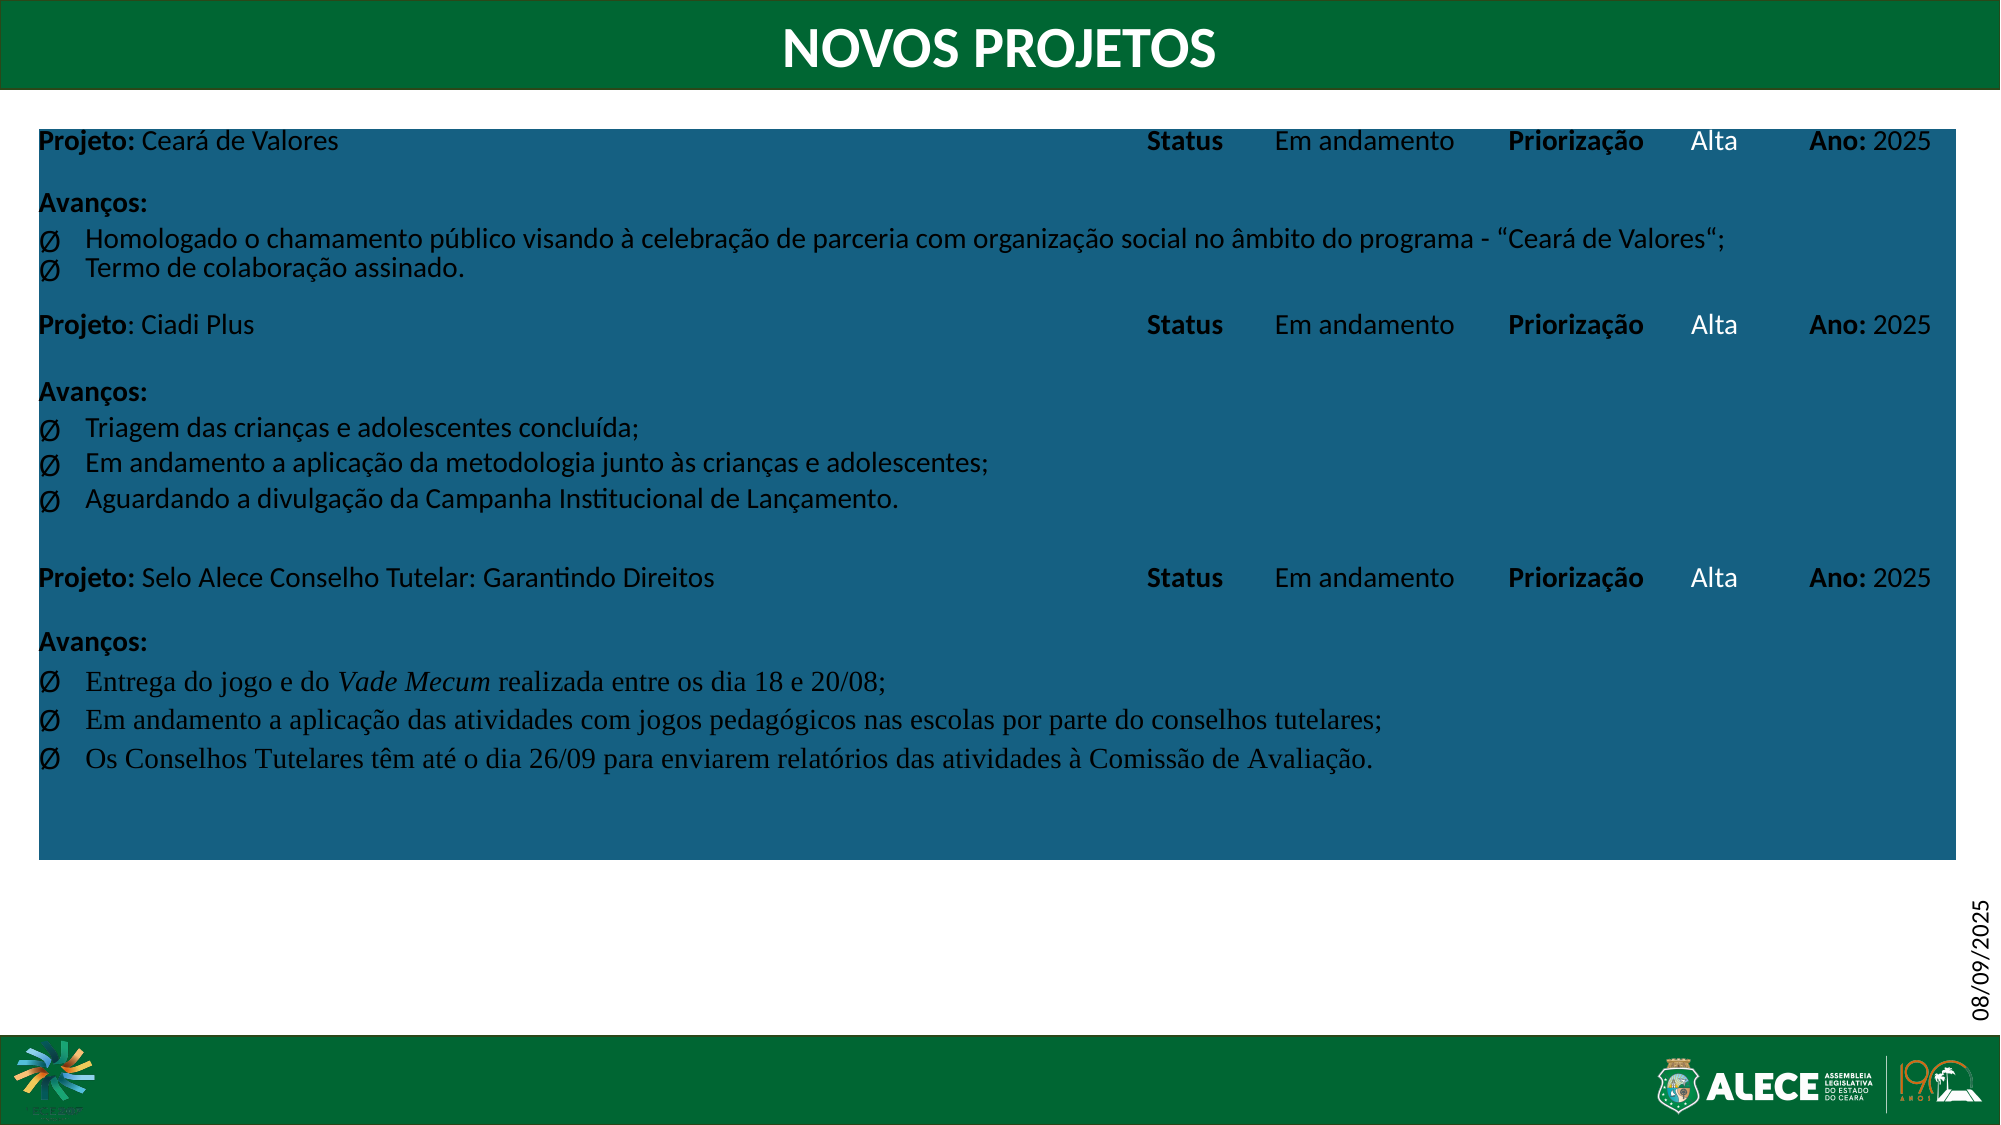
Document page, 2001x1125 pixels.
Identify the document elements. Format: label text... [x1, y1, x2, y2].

table_header Projeto: Ceará de Valores [39, 129, 1118, 191]
table_cell Alta [1644, 313, 1785, 380]
table_cell Priorização [1478, 313, 1644, 380]
text_box [0, 1036, 1625, 1125]
table_cell Em andamento [1252, 566, 1478, 630]
table_cell Avanços: Triagem das crianças e adolescentes concluída; Em andamento a aplicação da metodologia junto às crianças e adolescentes; Aguardando a divulgação da Campanha Institucional de Lançamento. [39, 380, 1956, 566]
table_cell Status [1118, 566, 1252, 630]
table_header Status [1118, 129, 1252, 191]
table_header Alta [1644, 129, 1785, 191]
table_cell Ano: 2025 [1785, 566, 1956, 630]
text_box 08/09/2025 [1956, 883, 2000, 1037]
table_header Em andamento [1252, 129, 1478, 191]
table_cell Priorização [1478, 566, 1644, 630]
table_cell Projeto: Selo Alece Conselho Tutelar: Garantindo Direitos [39, 566, 1118, 630]
table_header Ano: 2025 [1785, 129, 1956, 191]
table_cell Em andamento [1252, 313, 1478, 380]
table_cell Alta [1644, 566, 1785, 630]
text_box NOVOS PROJETOS [0, 0, 2000, 89]
picture [1625, 982, 2000, 1125]
table_cell Avanços: Entrega do jogo e do Vade Mecum realizada entre os dia 18 e 20/08; Em andamento a aplicação das atividades com jogos pedagógicos nas escolas por parte do conselhos tutelares; Os Conselhos Tutelares têm até o dia 26/09 para enviarem relatórios das atividades à Comissão de Avaliação. [39, 630, 1956, 860]
table_header Priorização [1478, 129, 1644, 191]
table_cell Projeto: Ciadi Plus [39, 313, 1118, 380]
table_cell Ano: 2025 [1785, 313, 1956, 380]
table_cell Status [1118, 313, 1252, 380]
table_cell Avanços: Homologado o chamamento público visando à celebração de parceria com organização social no âmbito do programa - “Ceará de Valores“; Termo de colaboração assinado. [39, 191, 1956, 313]
